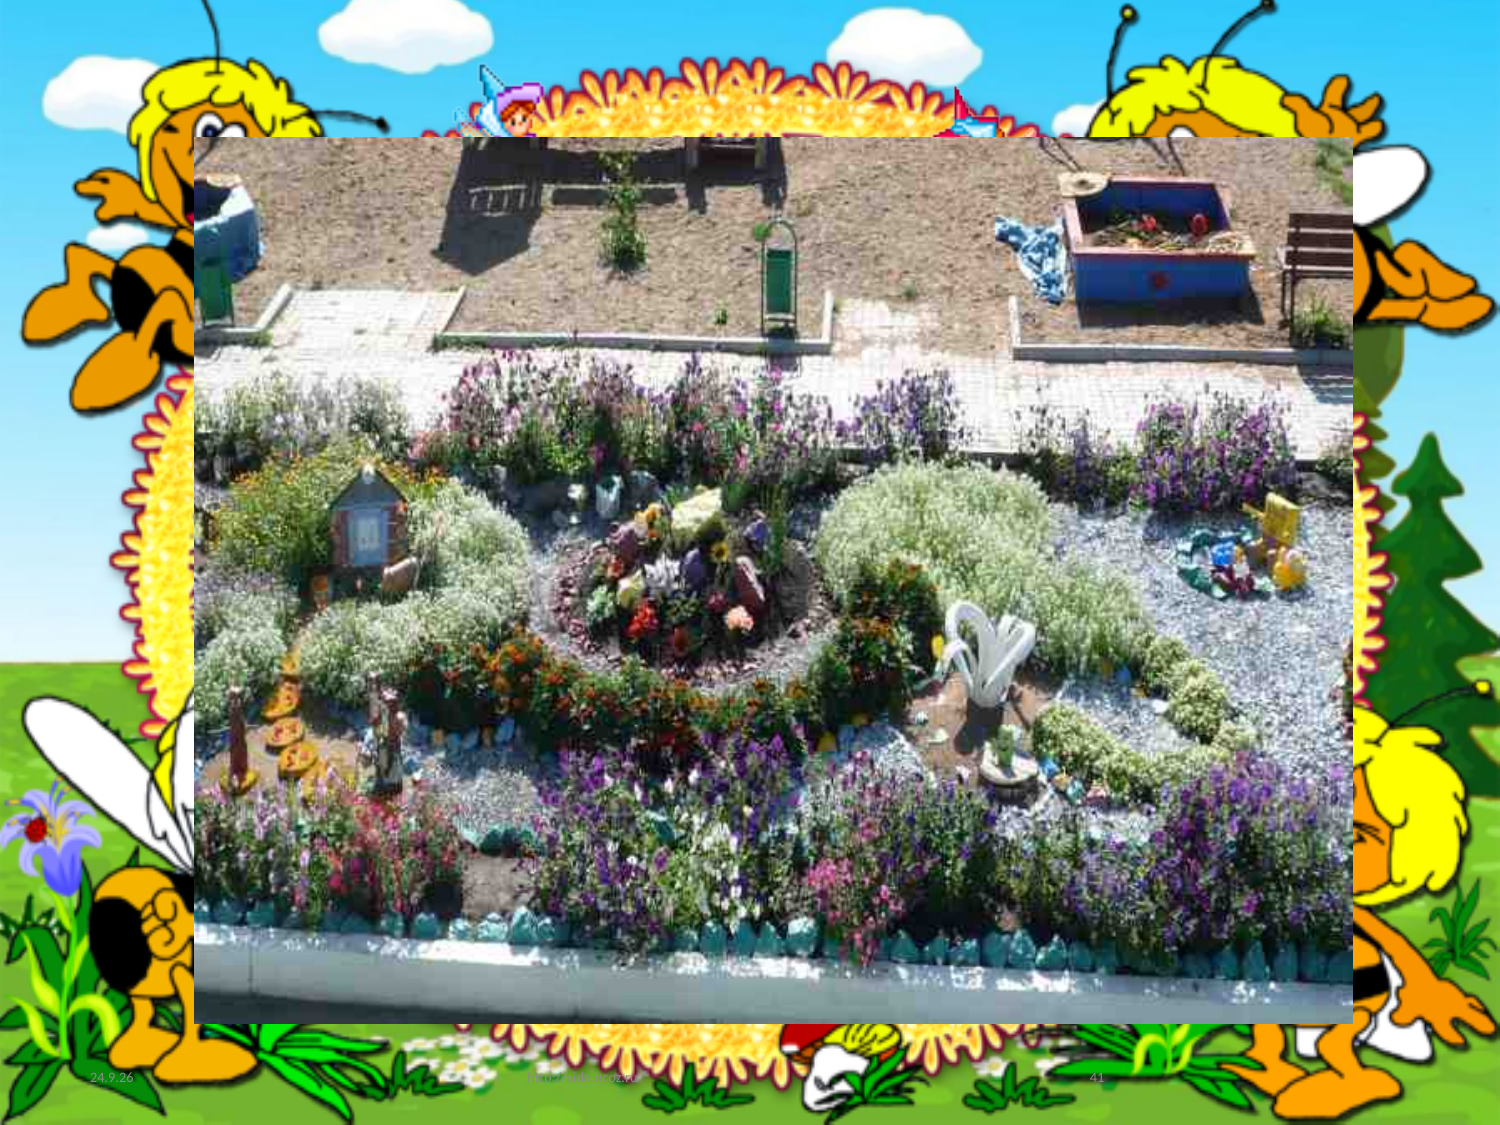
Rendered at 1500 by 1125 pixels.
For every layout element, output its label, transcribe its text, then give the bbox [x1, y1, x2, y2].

picture [0, 0, 1500, 1125]
slide_number 21.8.15 [75, 1042, 425, 1103]
footer http://aida.ucoz.ru [512, 1042, 988, 1103]
slide_number <номер> [1074, 1042, 1425, 1103]
